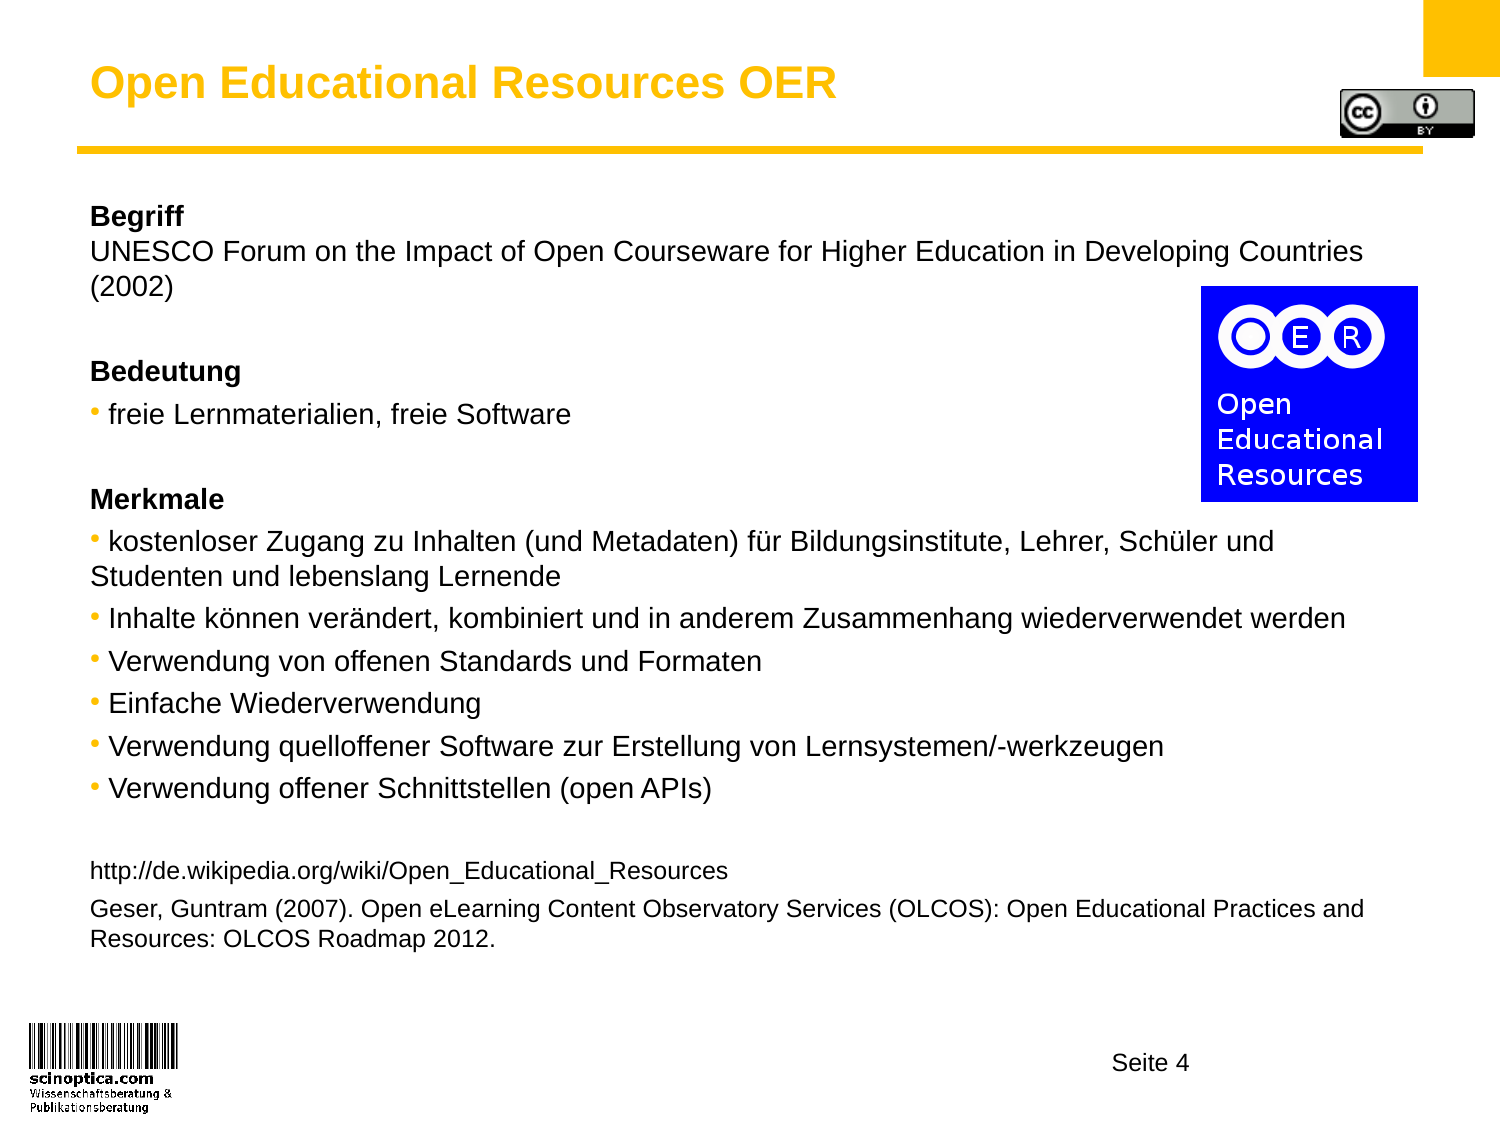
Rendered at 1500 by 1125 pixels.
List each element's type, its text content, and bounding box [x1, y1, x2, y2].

picture [1425, 89, 1475, 138]
slide_number Seite <Nummer> [1096, 1039, 1447, 1118]
title Open Educational Resources OER [75, 45, 1425, 161]
picture [1201, 286, 1418, 502]
list Begriff UNESCO Forum on the Impact of Open Courseware for Higher Education in Developing Countries (2002) Bedeutung freie Lernmaterialien, freie Software Merkmale kostenloser Zugang zu Inhalten (und Metadaten) für Bildungsinstitute, Lehrer, Schüler und Studenten und lebenslang Lernende Inhalte können verändert, kombiniert und in anderem Zusammenhang wiederverwendet werden Verwendung von offenen Standards und Formaten Einfache Wiederverwendung Verwendung quelloffener Software zur Erstellung von Lernsystemen/-werkzeugen Verwendung offener Schnittstellen (open APIs) http://de.wikipedia.org/wiki/Open_Educational_Resources Geser, Guntram (2007). Open eLearning Content Observatory Services (OLCOS): Open Educational Practices and Resources: OLCOS Roadmap 2012. [75, 190, 1424, 1034]
picture [29, 1023, 178, 1116]
